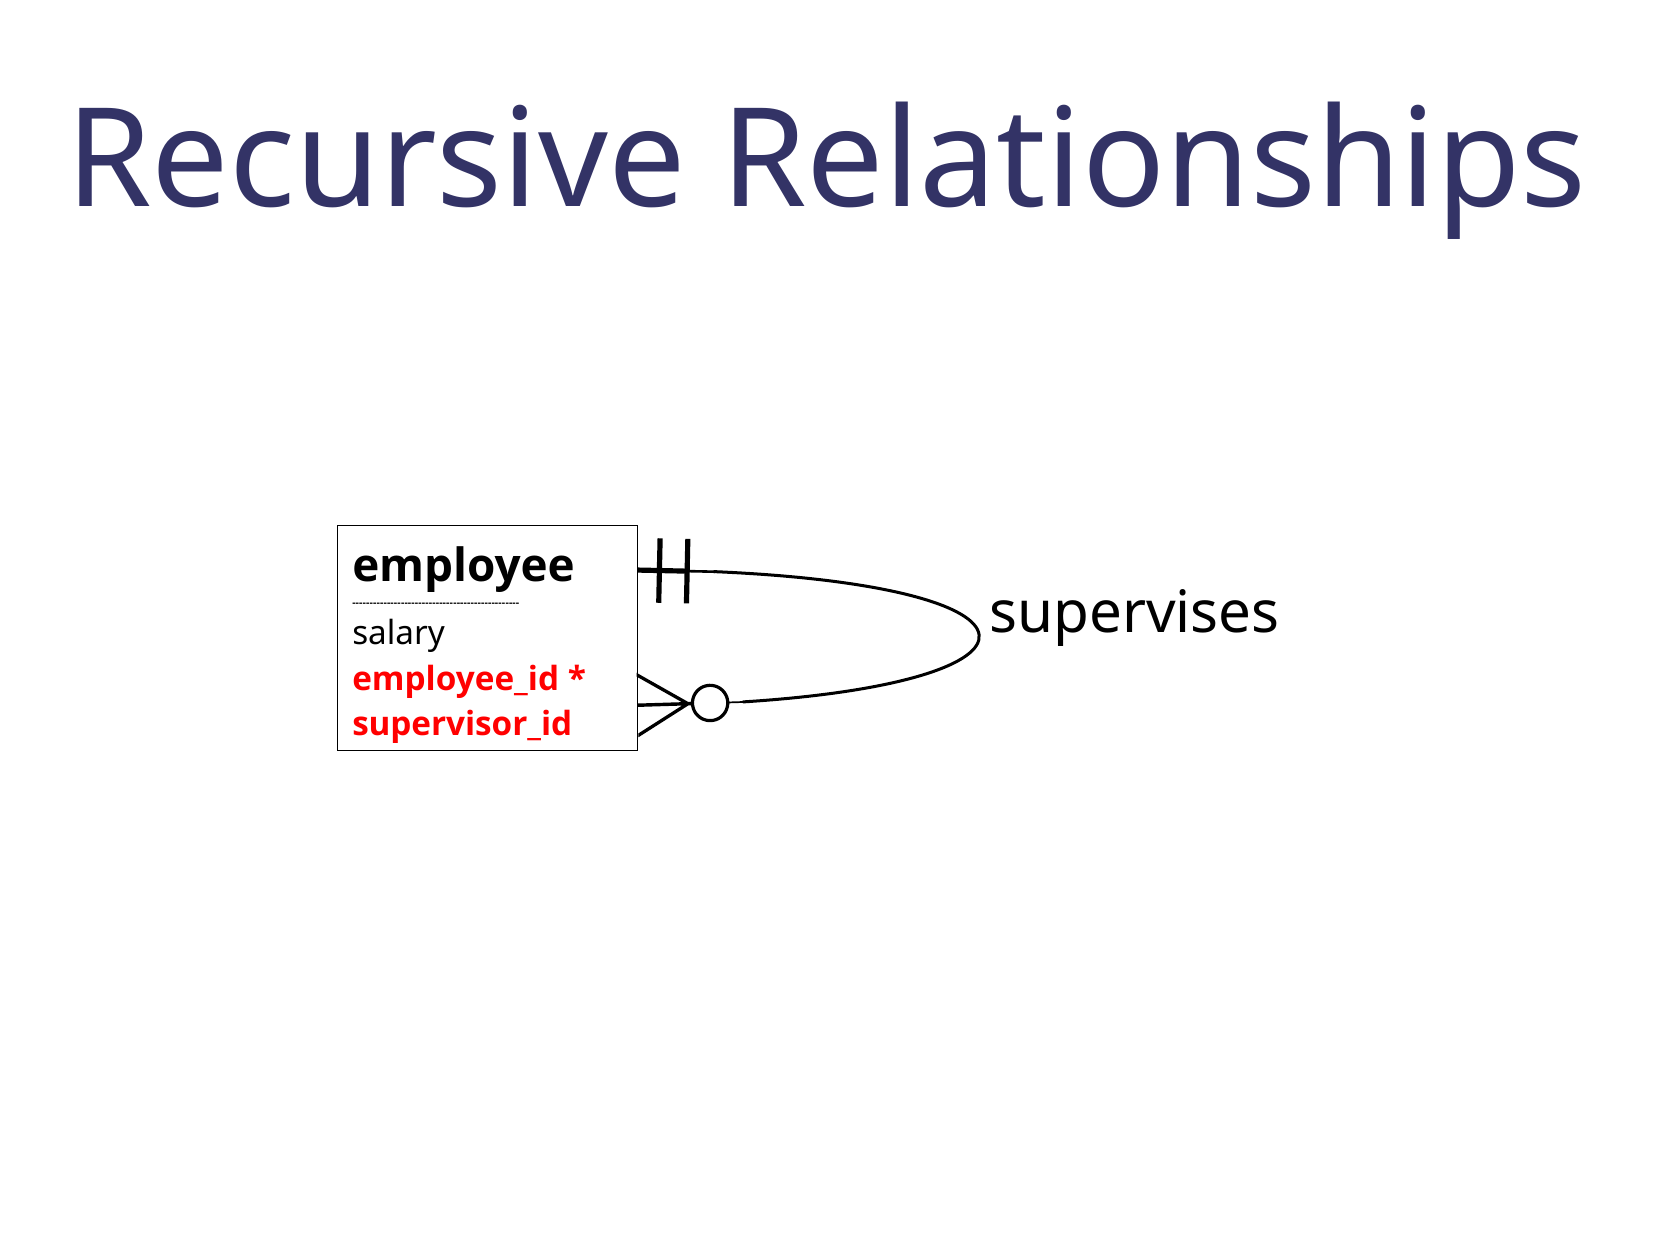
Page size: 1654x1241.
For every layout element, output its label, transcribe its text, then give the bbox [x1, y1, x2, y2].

text_box employee ------------------------------------------------ salary employee_id * supervisor_id [337, 525, 638, 751]
text_box supervises [975, 562, 1314, 649]
title Recursive Relationships [0, 49, 1654, 257]
